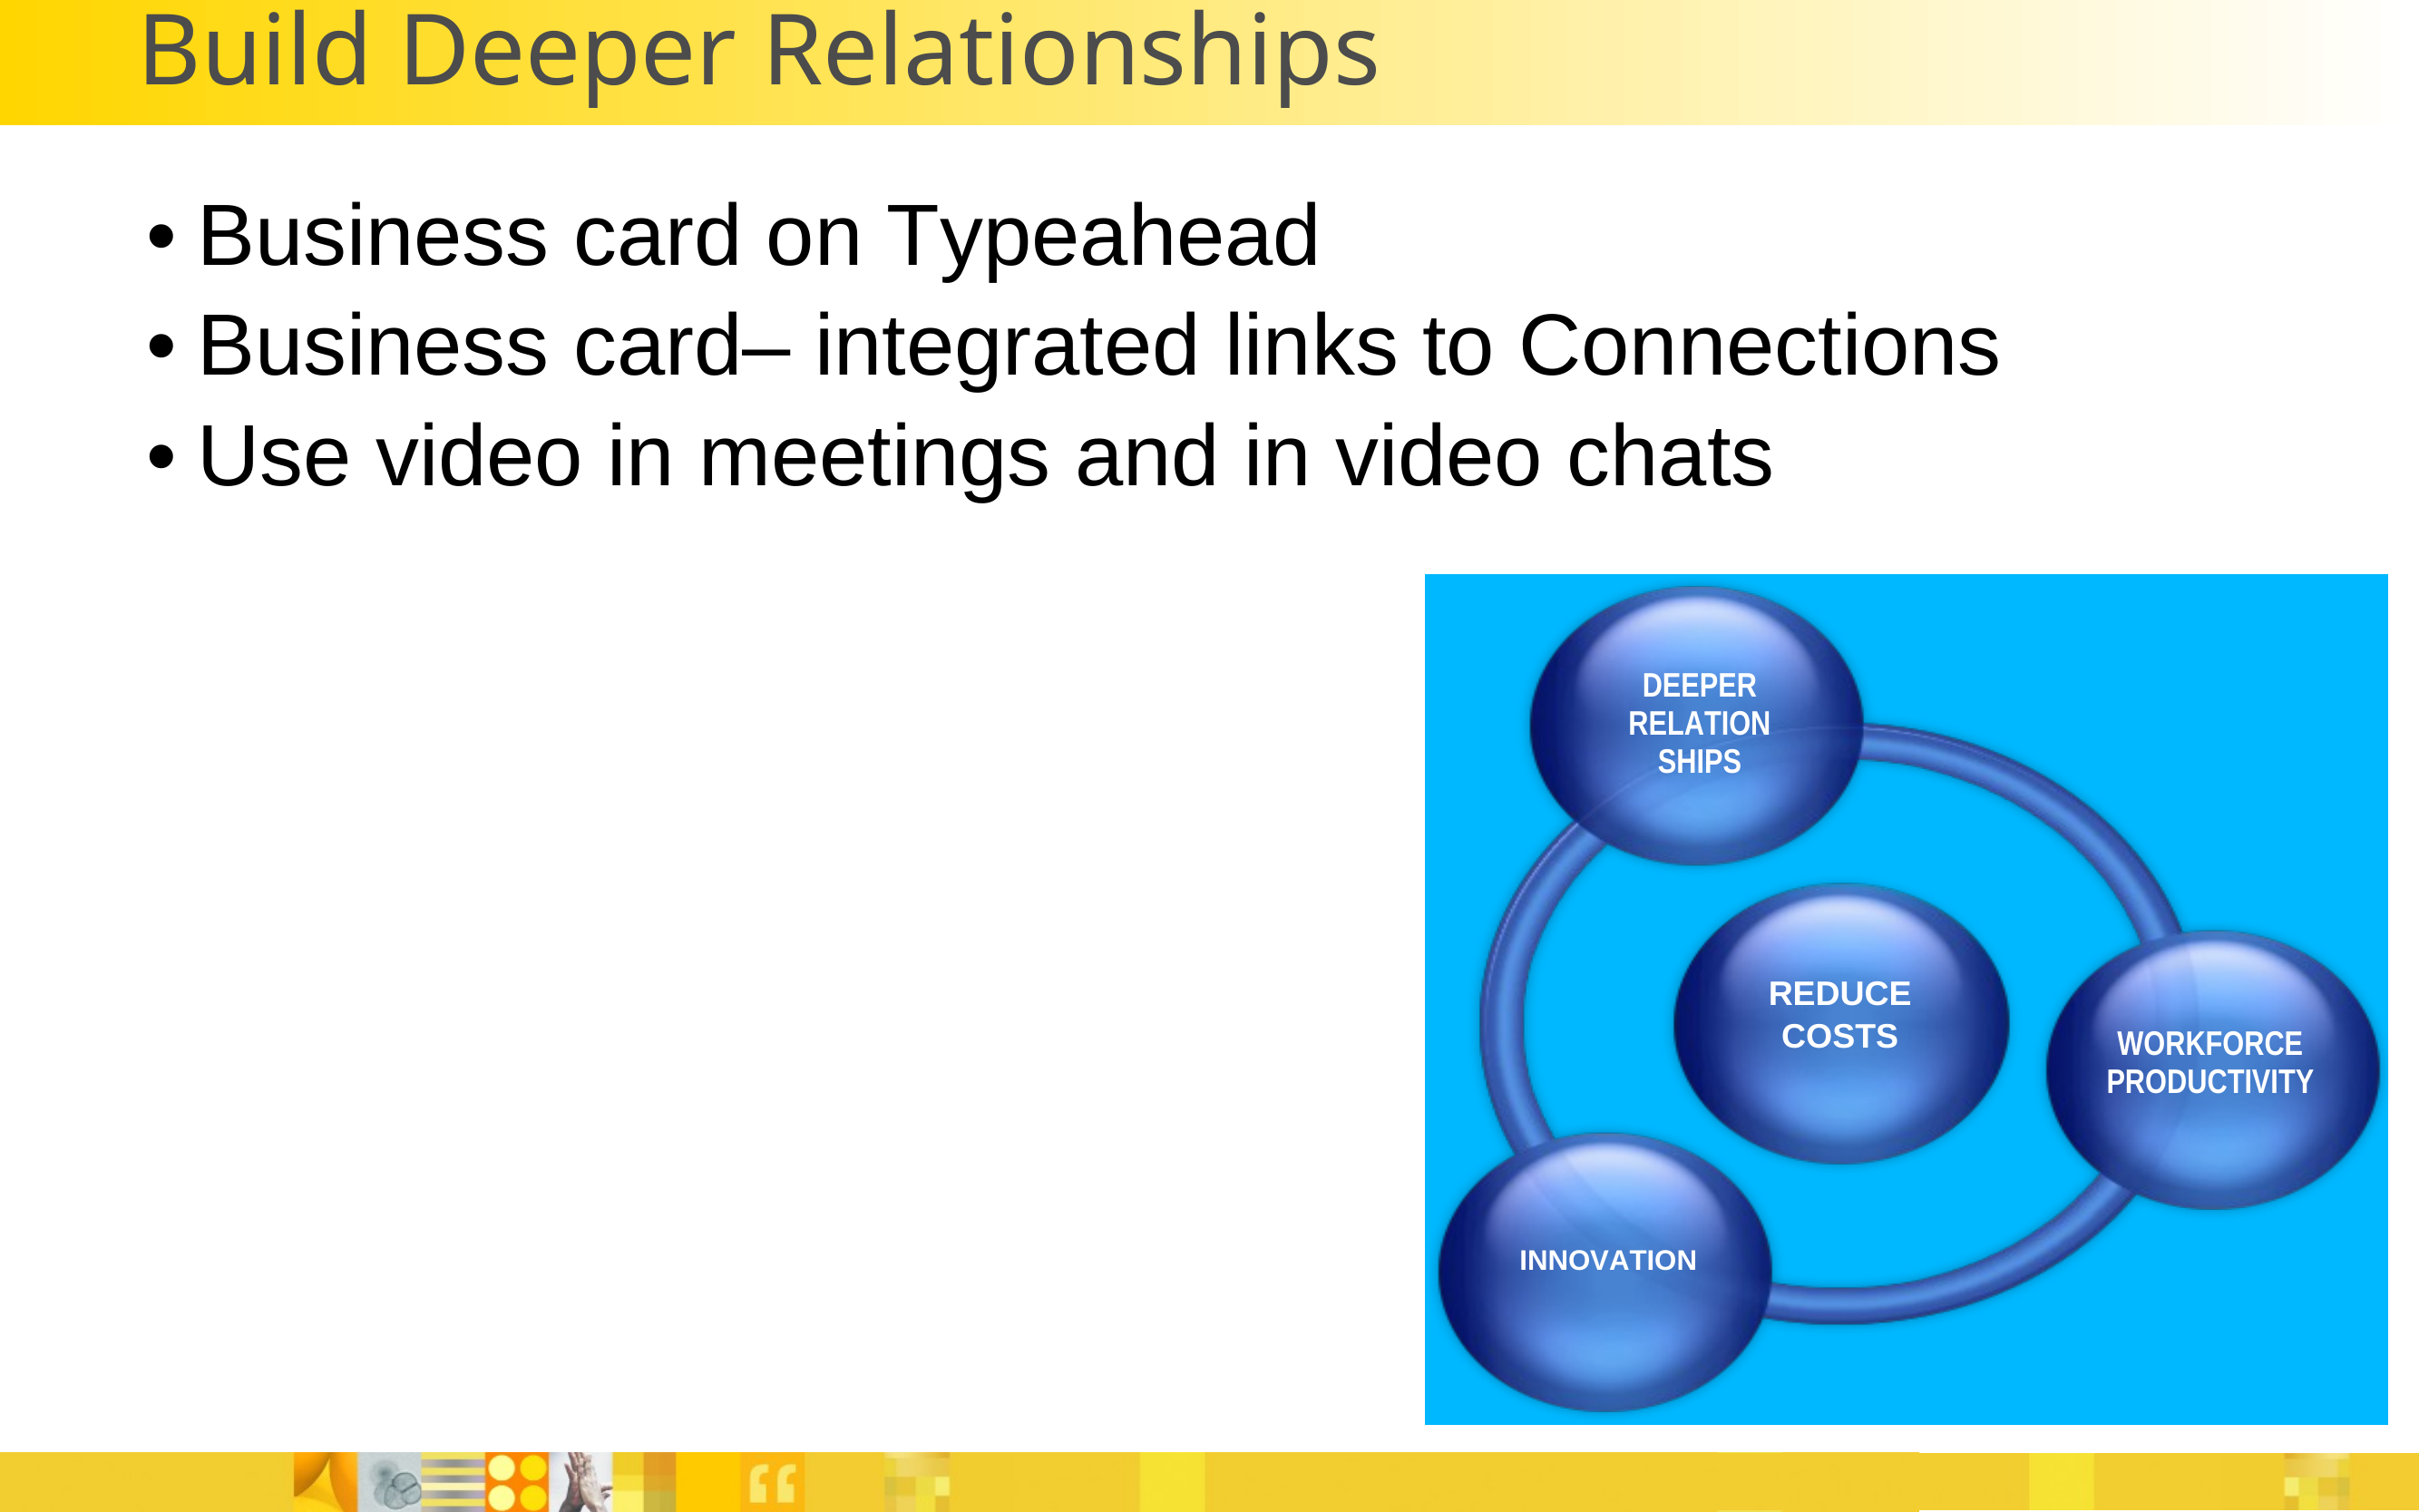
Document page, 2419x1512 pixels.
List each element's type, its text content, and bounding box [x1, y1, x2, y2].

list Business card on Typeahead Business card– integrated links to Connections Use video in meetings and in video chats [121, 189, 2298, 1187]
title Build Deeper Relationships [137, 2, 2315, 127]
text_box WORKFORCE PRODUCTIVITY [2083, 1014, 2337, 1113]
text_box DEEPER RELATIONSHIPS [1598, 655, 1801, 793]
text_box REDUCE COSTS [1665, 965, 2014, 1067]
picture [0, 1452, 2419, 1512]
text_box INNOVATION [1497, 1234, 1721, 1288]
text_box [0, 0, 2419, 125]
picture [1439, 587, 2379, 1411]
